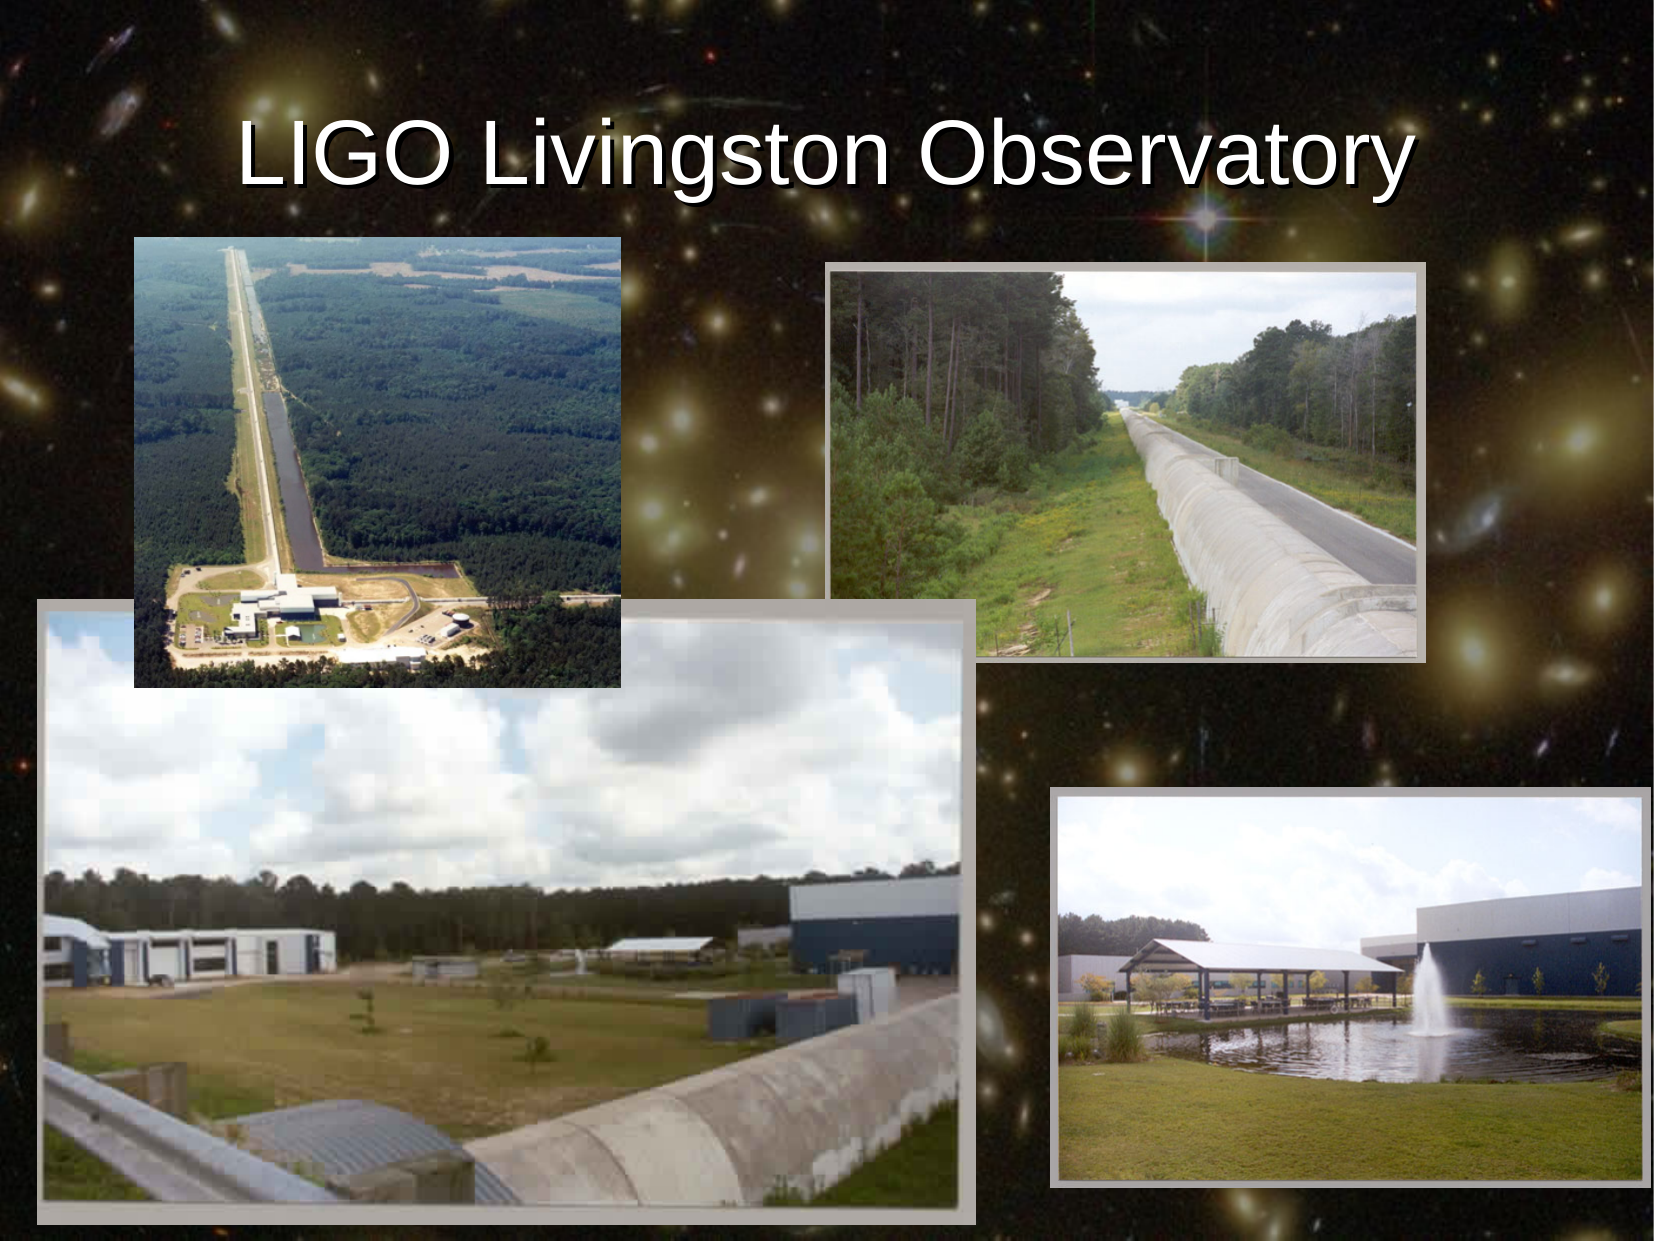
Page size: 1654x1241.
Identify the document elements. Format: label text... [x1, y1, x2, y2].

picture [0, 0, 1654, 1241]
title LIGO Livingston Observatory [82, 56, 1571, 250]
